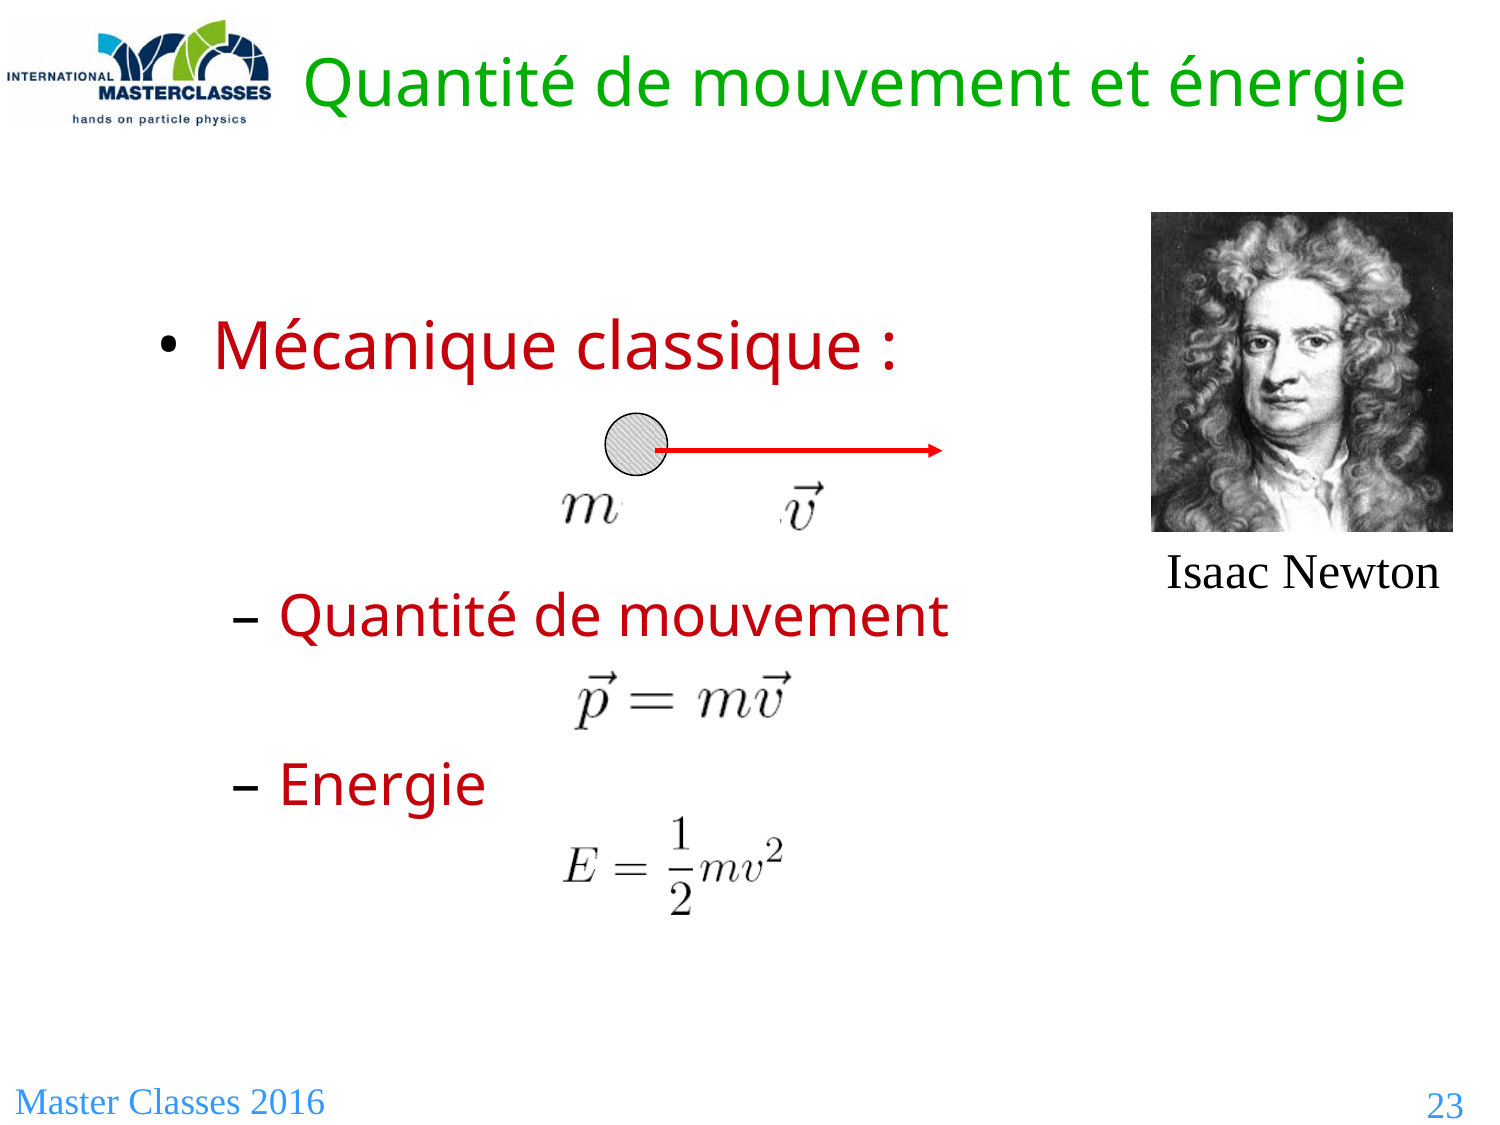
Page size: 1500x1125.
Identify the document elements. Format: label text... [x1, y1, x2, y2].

text_box [605, 413, 668, 476]
picture [555, 488, 623, 530]
picture [780, 475, 835, 540]
picture [550, 814, 792, 925]
picture [2, 10, 280, 130]
picture [553, 653, 827, 745]
list Mécanique classique : Quantité de mouvement Energie [141, 295, 1388, 1106]
text_box Isaac Newton [1151, 531, 1456, 607]
picture [1151, 212, 1453, 531]
title Quantité de mouvement et énergie [187, 18, 1500, 142]
